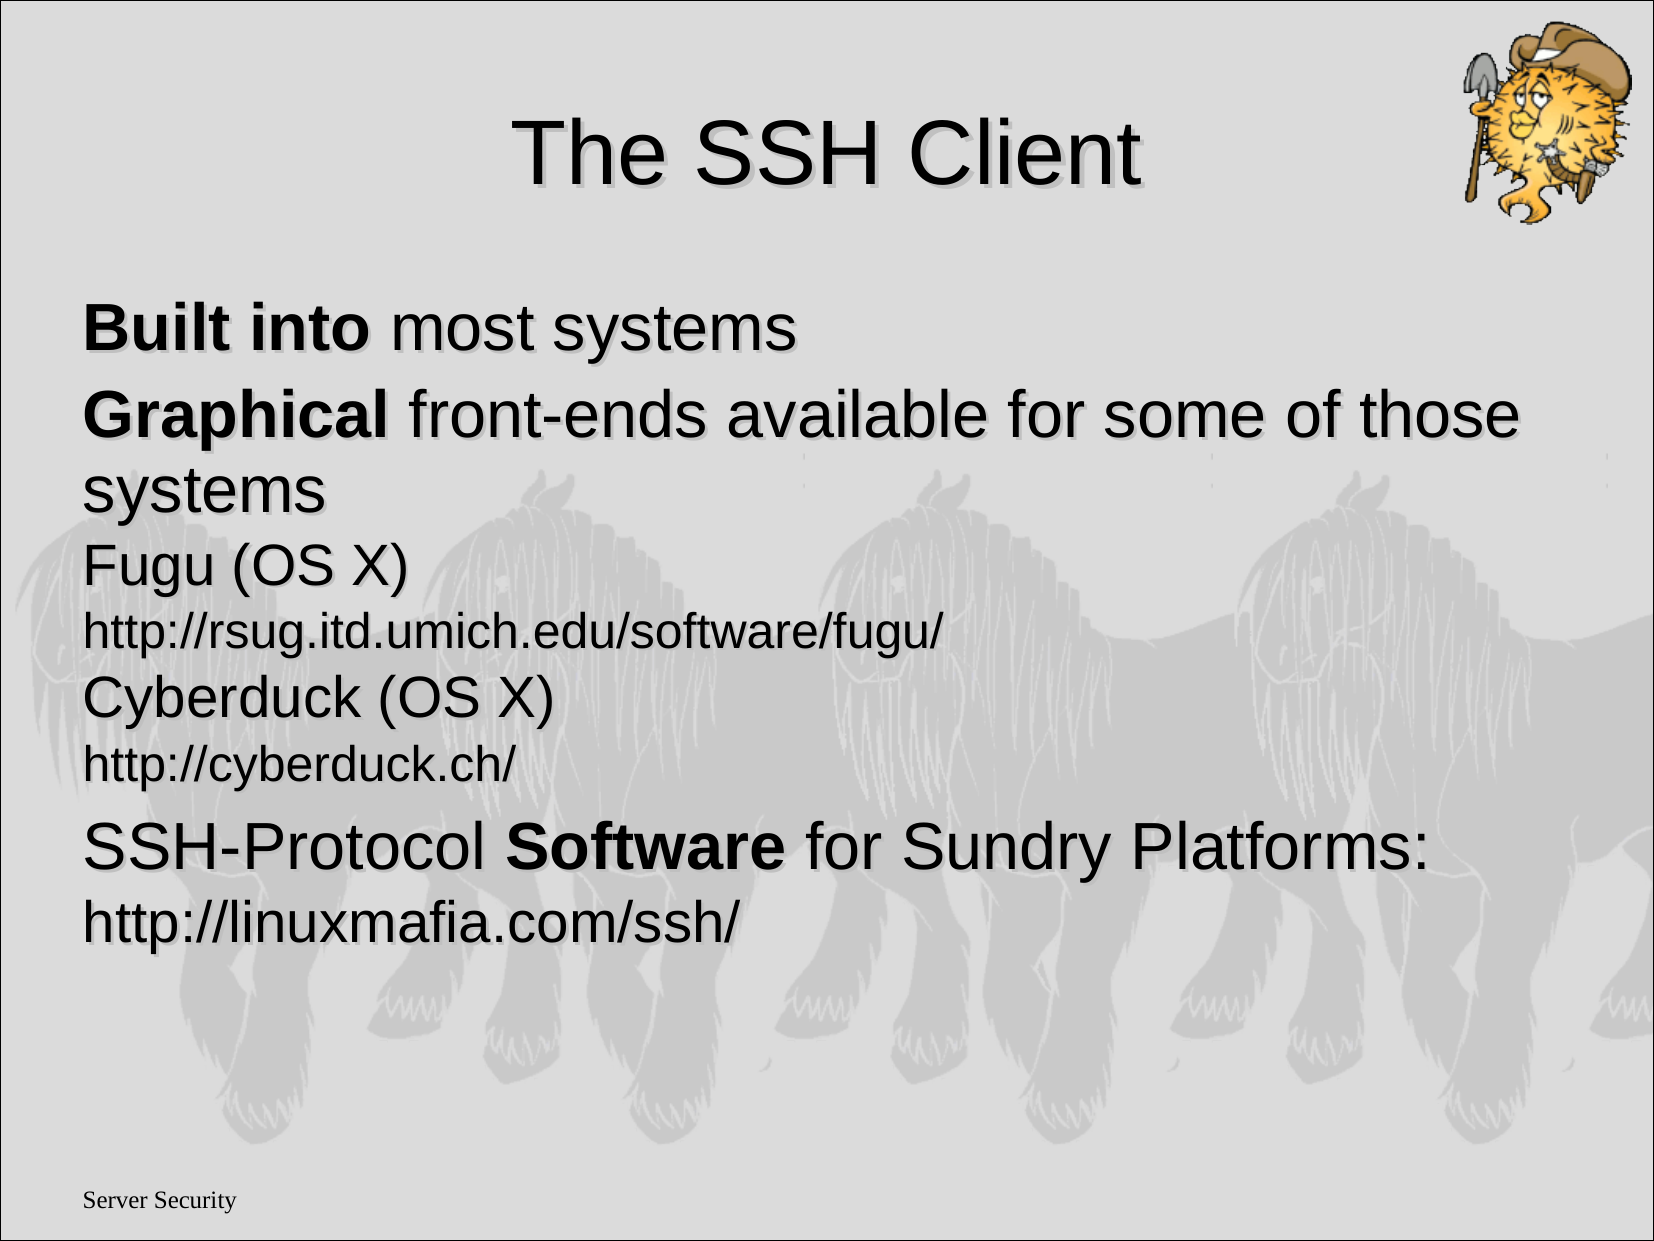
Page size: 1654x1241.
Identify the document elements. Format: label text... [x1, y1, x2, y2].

picture [1462, 20, 1632, 225]
list Built into most systems Graphical front-ends available for some of those systems Fugu (OS X) http://rsug.itd.umich.edu/software/fugu/ Cyberduck (OS X) http://cyberduck.ch/ SSH-Protocol Software for Sundry Platforms: http://linuxmafia.com/ssh/ [82, 290, 1571, 1094]
title The SSH Client [82, 56, 1571, 250]
